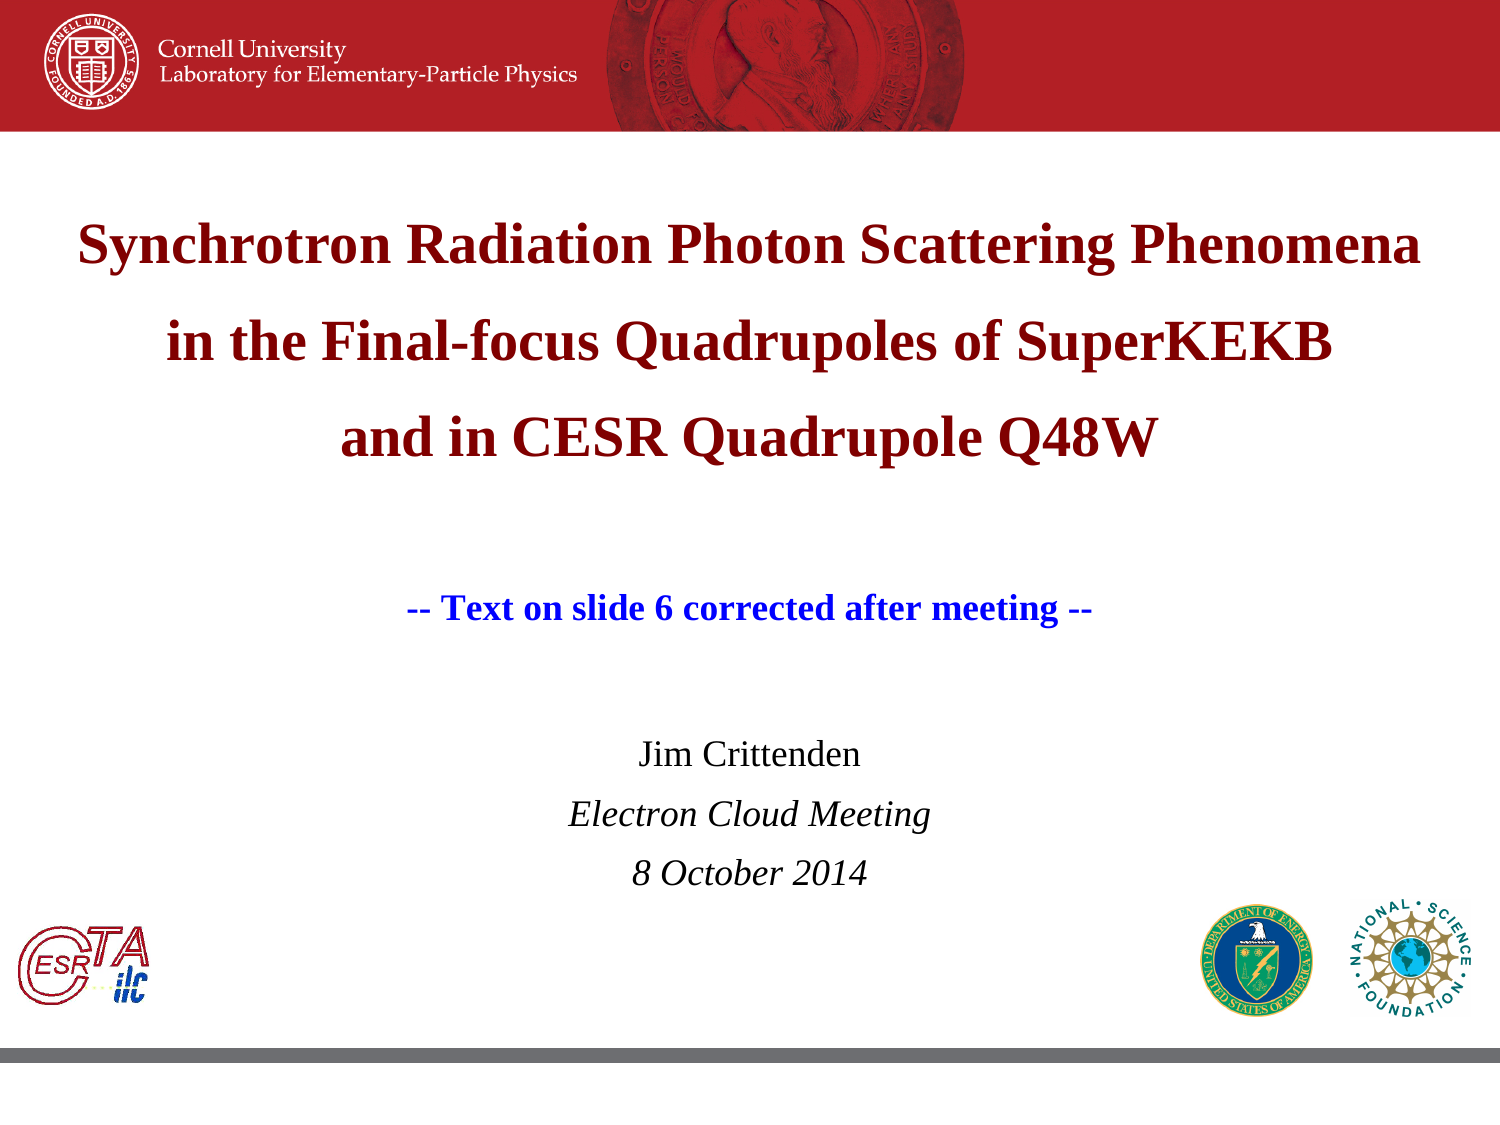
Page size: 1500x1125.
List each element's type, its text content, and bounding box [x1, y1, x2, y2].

title Synchrotron Radiation Photon Scattering Phenomena in the Final-focus Quadrupoles of SuperKEKB and in CESR Quadrupole Q48W -- Text on slide 6 corrected after meeting -- [0, 187, 1500, 621]
picture [1200, 904, 1313, 1017]
picture [8, 899, 151, 1036]
picture [0, 0, 1500, 132]
picture [1350, 899, 1471, 1017]
subtitle Jim Crittenden Electron Cloud Meeting 8 October 2014 [300, 723, 1201, 901]
